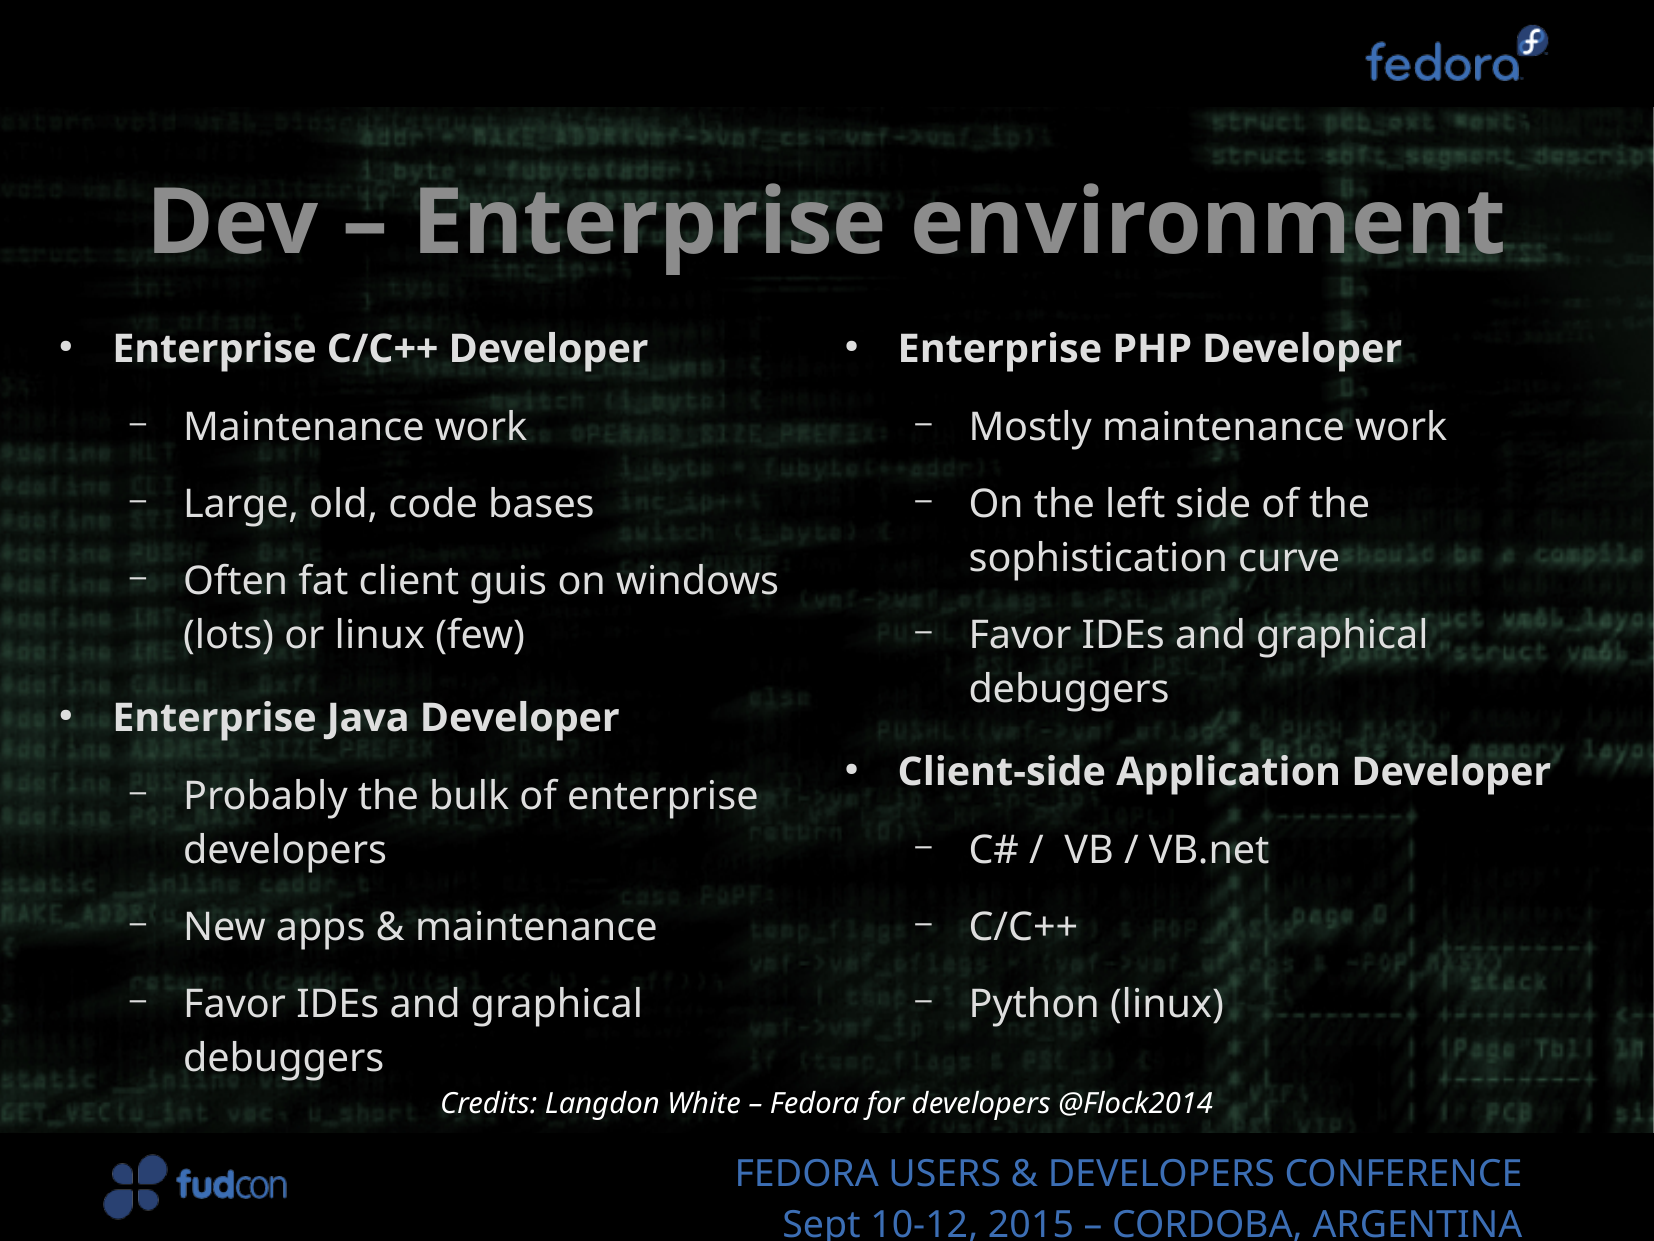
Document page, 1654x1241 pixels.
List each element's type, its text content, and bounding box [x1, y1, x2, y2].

text_box Credits: Langdon White – Fedora for developers @Flock2014 [407, 1075, 1247, 1130]
list Enterprise C/C++ Developer Maintenance work Large, old, code bases Often fat client guis on windows (lots) or linux (few) Enterprise Java Developer Probably the bulk of enterprise developers New apps & maintenance Favor IDEs and graphical debuggers [41, 320, 810, 1089]
picture [0, 0, 1654, 1241]
list Enterprise PHP Developer Mostly maintenance work On the left side of the sophistication curve Favor IDEs and graphical debuggers Client-side Application Developer C# / VB / VB.net C/C++ Python (linux) [826, 320, 1595, 1089]
title Dev – Enterprise environment [82, 114, 1571, 322]
